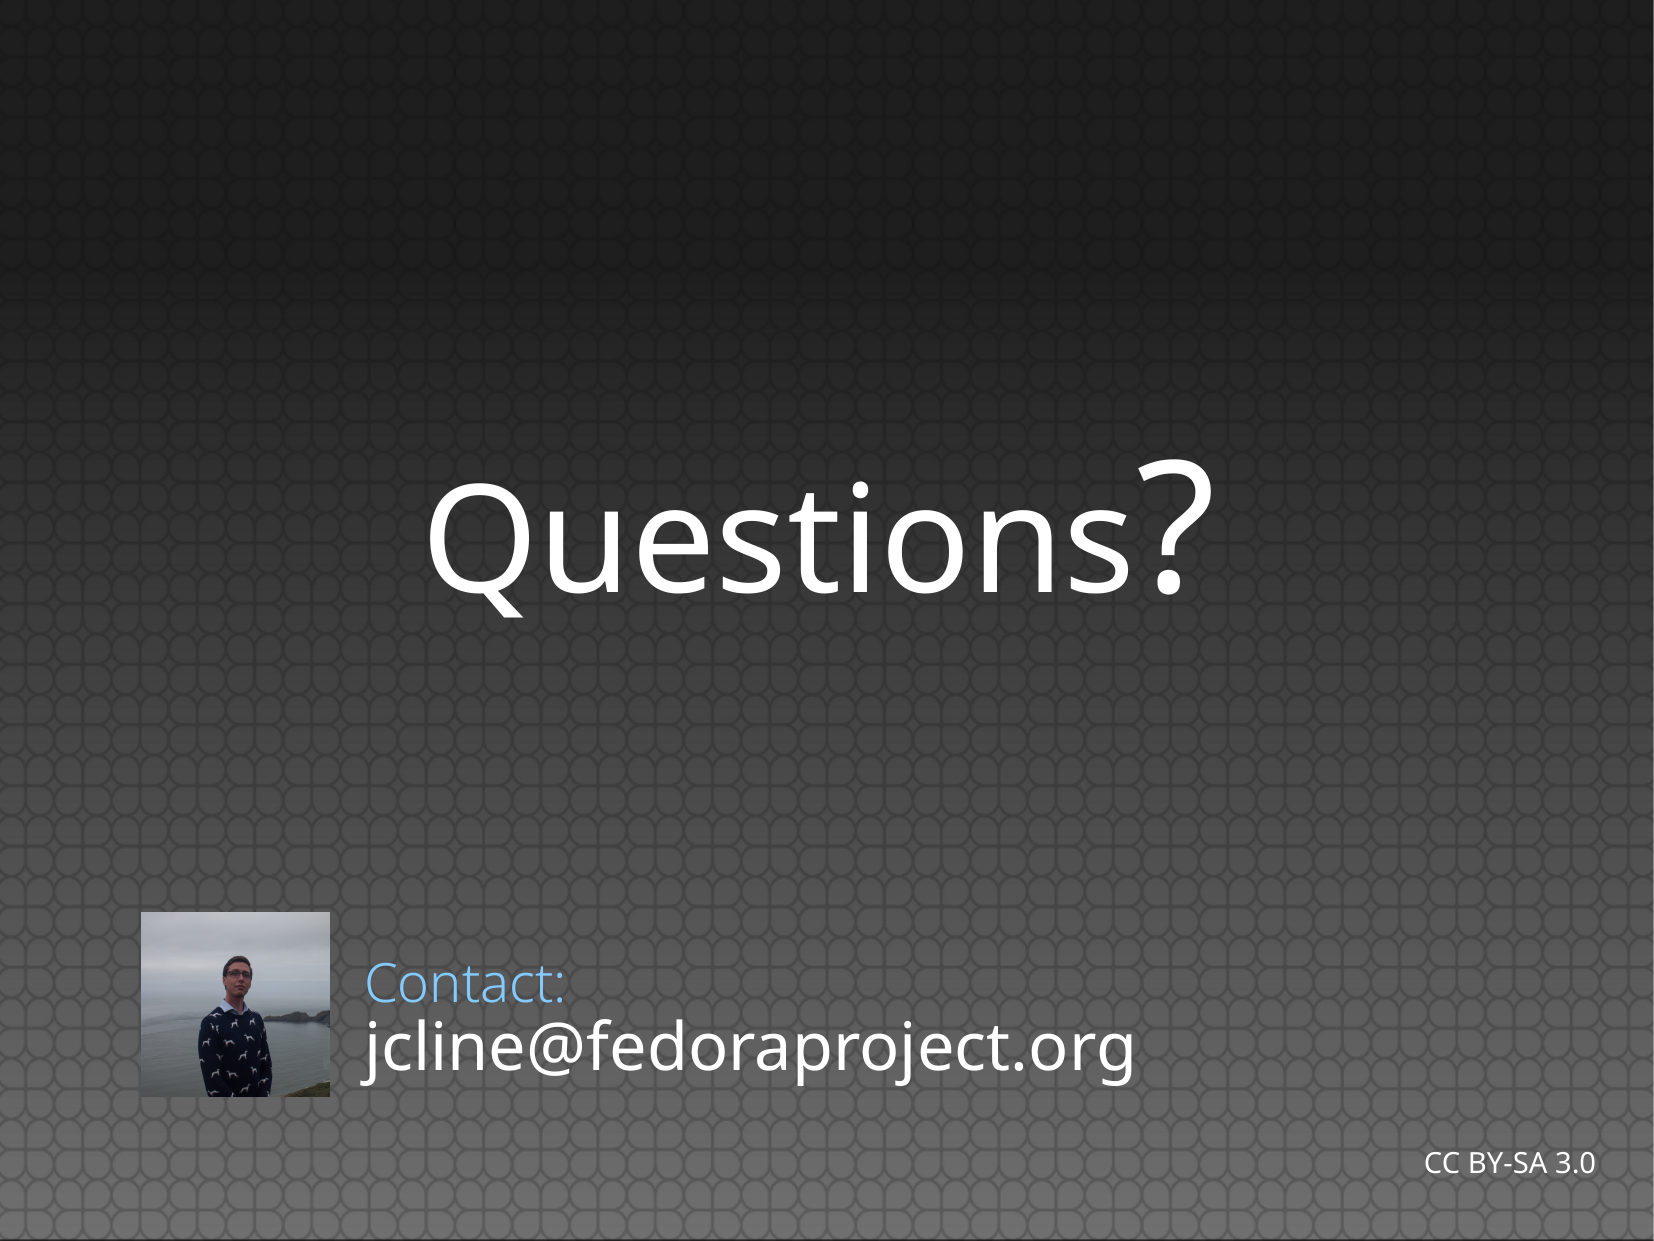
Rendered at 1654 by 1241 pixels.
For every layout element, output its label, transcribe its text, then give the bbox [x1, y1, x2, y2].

text_box CC BY-SA 3.0 [52, 1135, 1612, 1219]
title Questions? [30, 418, 1606, 624]
text_box Contact: [349, 937, 703, 1013]
text_box jcline@fedoraproject.org [349, 992, 1455, 1082]
picture [0, 0, 1654, 1241]
